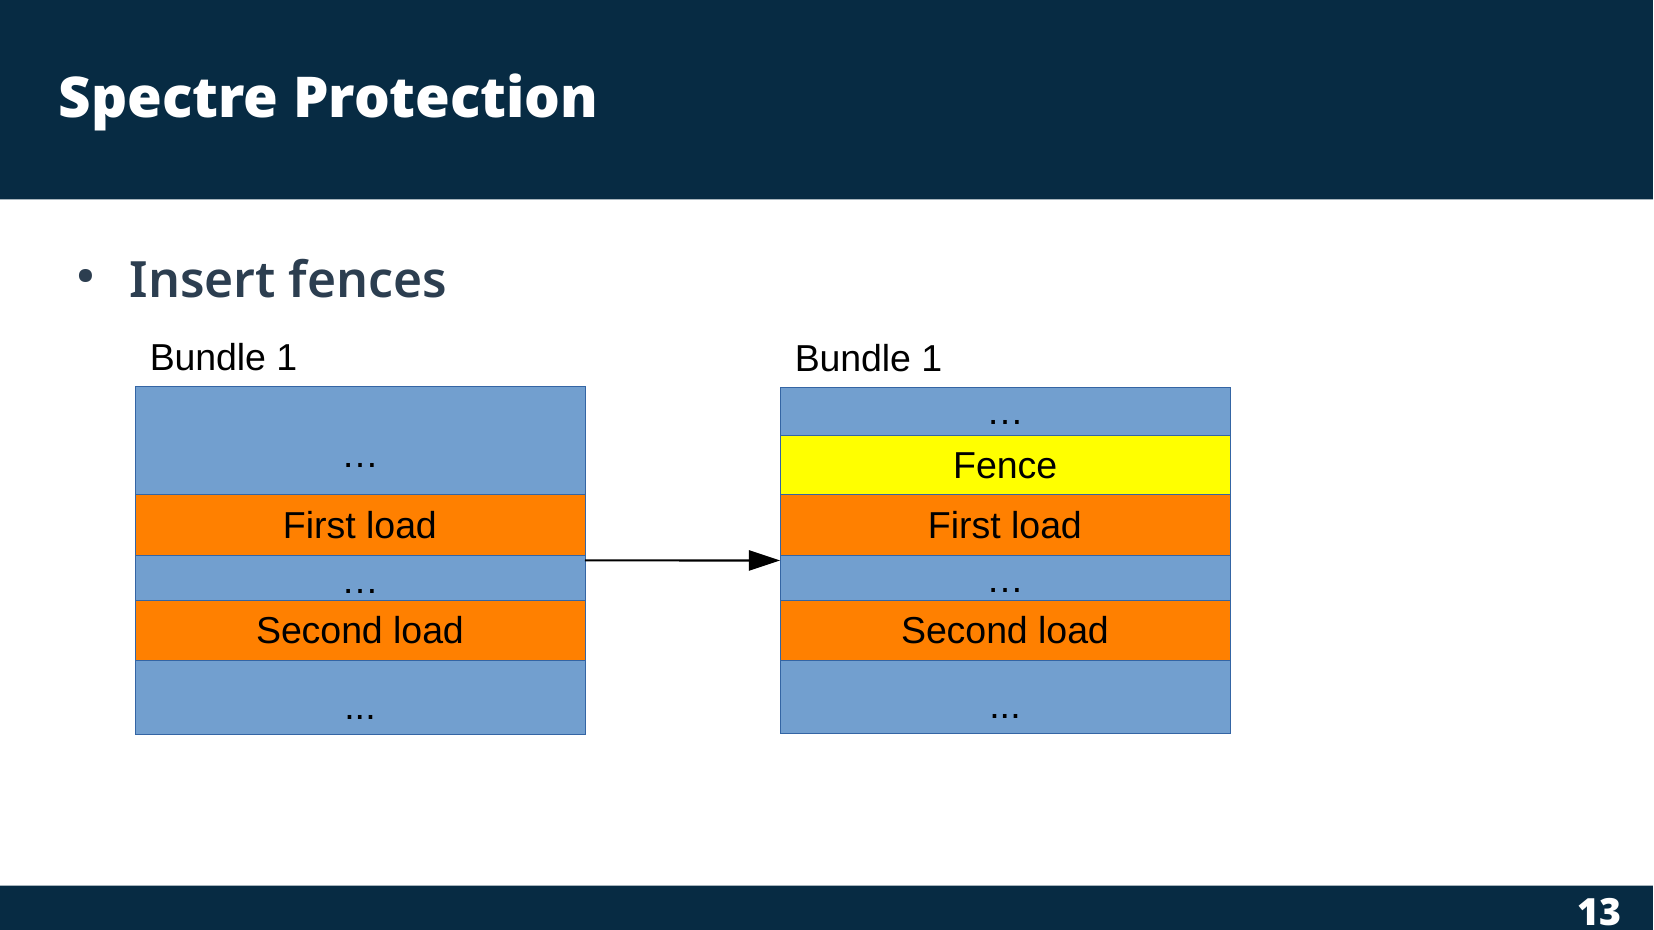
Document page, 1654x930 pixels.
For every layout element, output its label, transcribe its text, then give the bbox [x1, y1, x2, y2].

text_box Second load [780, 600, 1231, 661]
text_box First load [135, 494, 586, 556]
text_box Bundle 1 [135, 329, 313, 387]
text_box Bundle 1 [780, 330, 958, 388]
title Spectre Protection [58, 36, 1594, 155]
text_box First load [780, 495, 1231, 556]
text_box Second load [135, 600, 586, 661]
text_box … … ... [780, 556, 1231, 600]
text_box … … ... [135, 556, 586, 600]
text_box … … ... [780, 387, 1231, 435]
text_box … … ... [780, 661, 1231, 734]
list Insert fences [58, 243, 541, 316]
text_box … … ... [135, 661, 586, 735]
text_box … … ... [135, 386, 586, 494]
text_box Fence [780, 435, 1231, 495]
